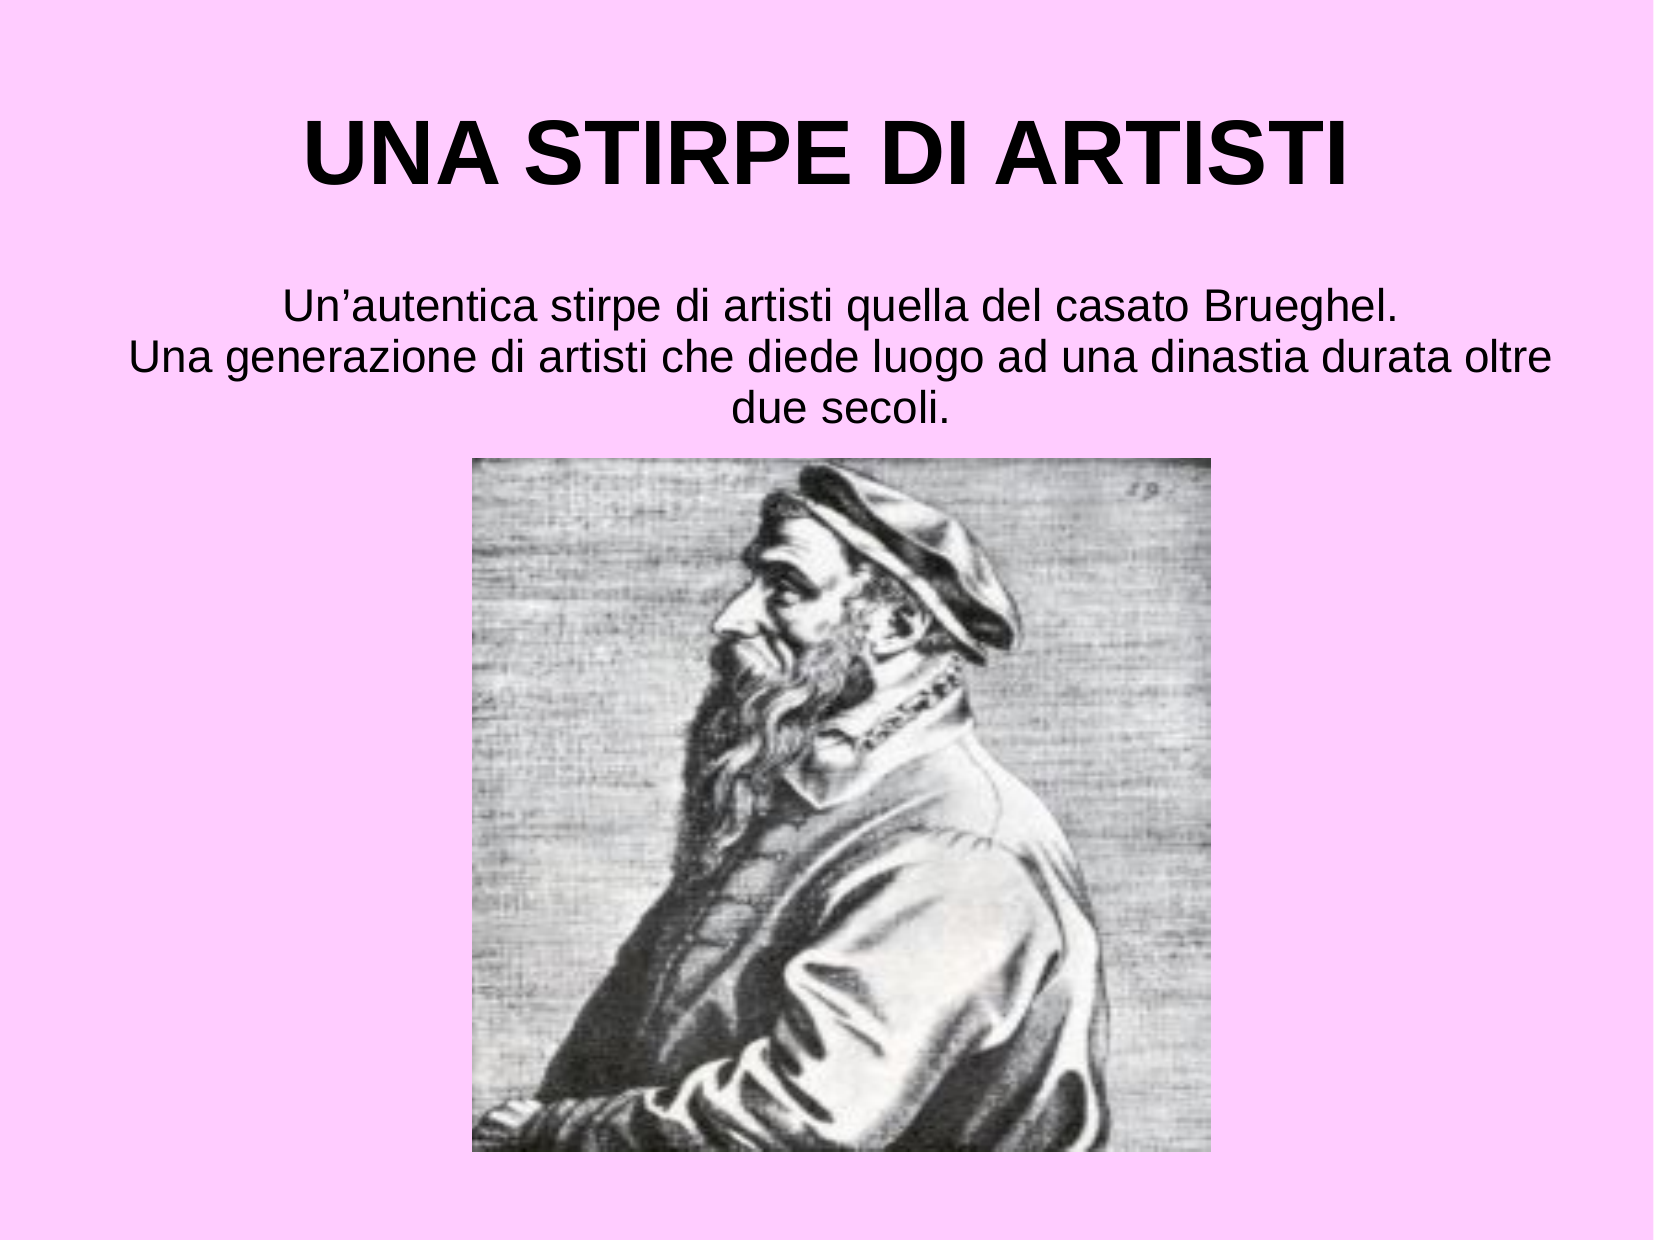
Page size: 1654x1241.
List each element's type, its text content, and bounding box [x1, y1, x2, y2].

picture [472, 458, 1211, 1152]
title UNA STIRPE DI ARTISTI [82, 49, 1571, 257]
text_box Un’autentica stirpe di artisti quella del casato Brueghel. Una generazione di artisti che diede luogo ad una dinastia durata oltre due secoli. [88, 230, 1595, 502]
